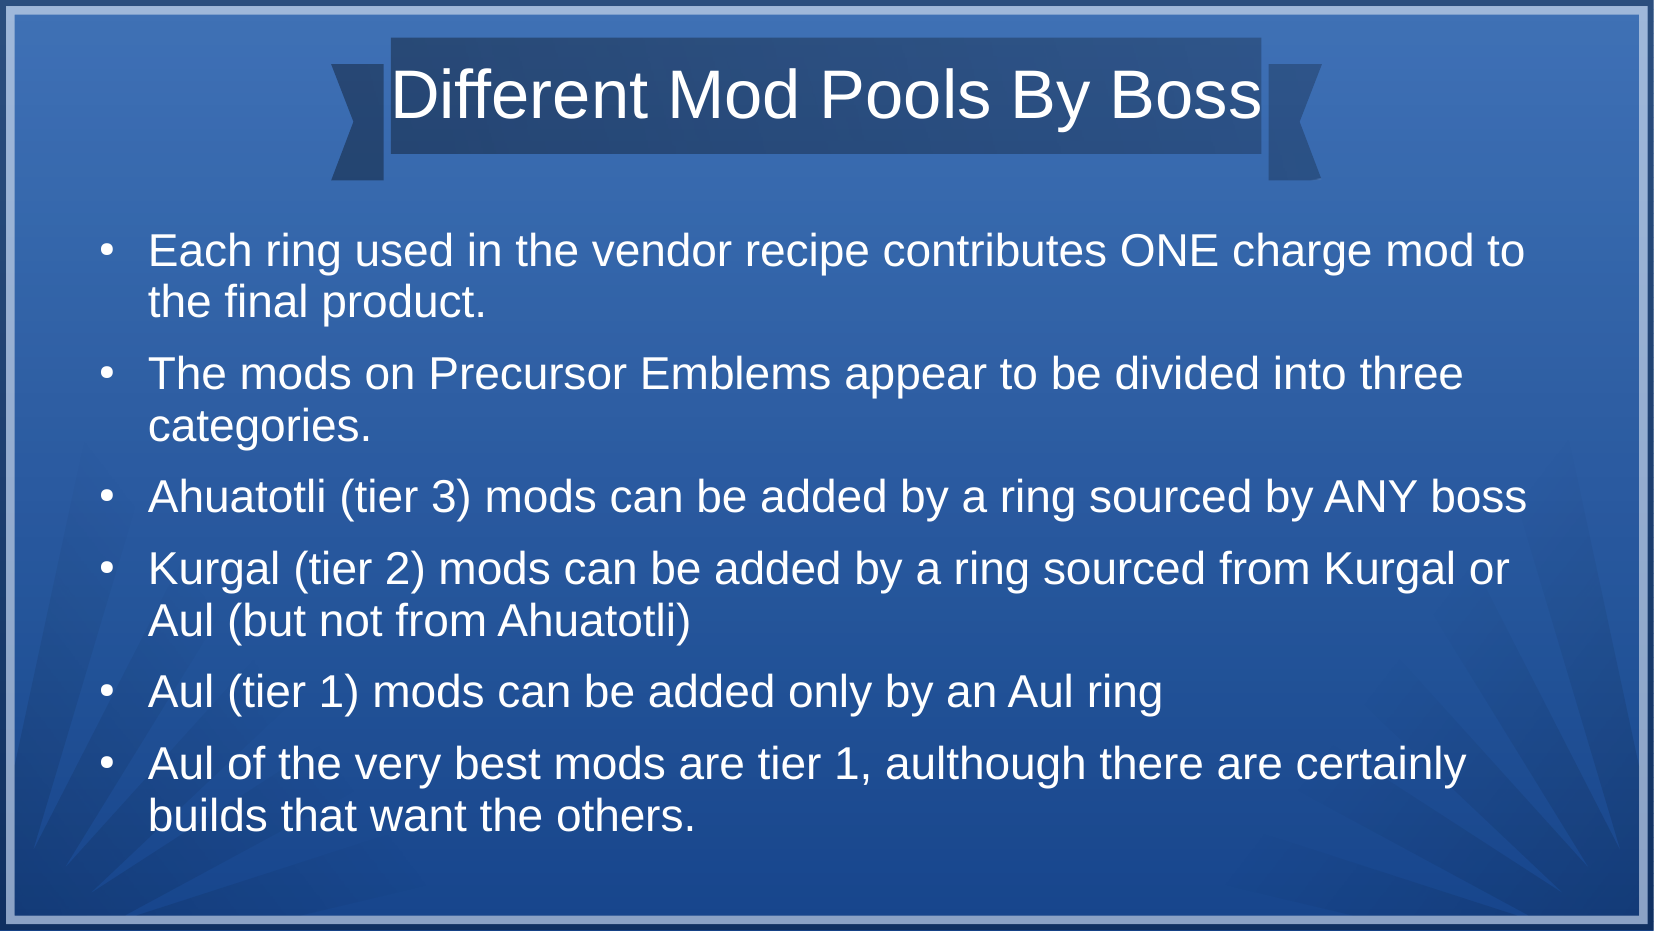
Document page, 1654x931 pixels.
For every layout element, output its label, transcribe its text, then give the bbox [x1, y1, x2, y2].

list Each ring used in the vendor recipe contributes ONE charge mod to the final product. The mods on Precursor Emblems appear to be divided into three categories. Ahuatotli (tier 3) mods can be added by a ring sourced by ANY boss Kurgal (tier 2) mods can be added by a ring sourced from Kurgal or Aul (but not from Ahuatotli) Aul (tier 1) mods can be added only by an Aul ring Aul of the very best mods are tier 1, aulthough there are certainly builds that want the others. [82, 224, 1571, 848]
title Different Mod Pools By Boss [389, 35, 1264, 154]
